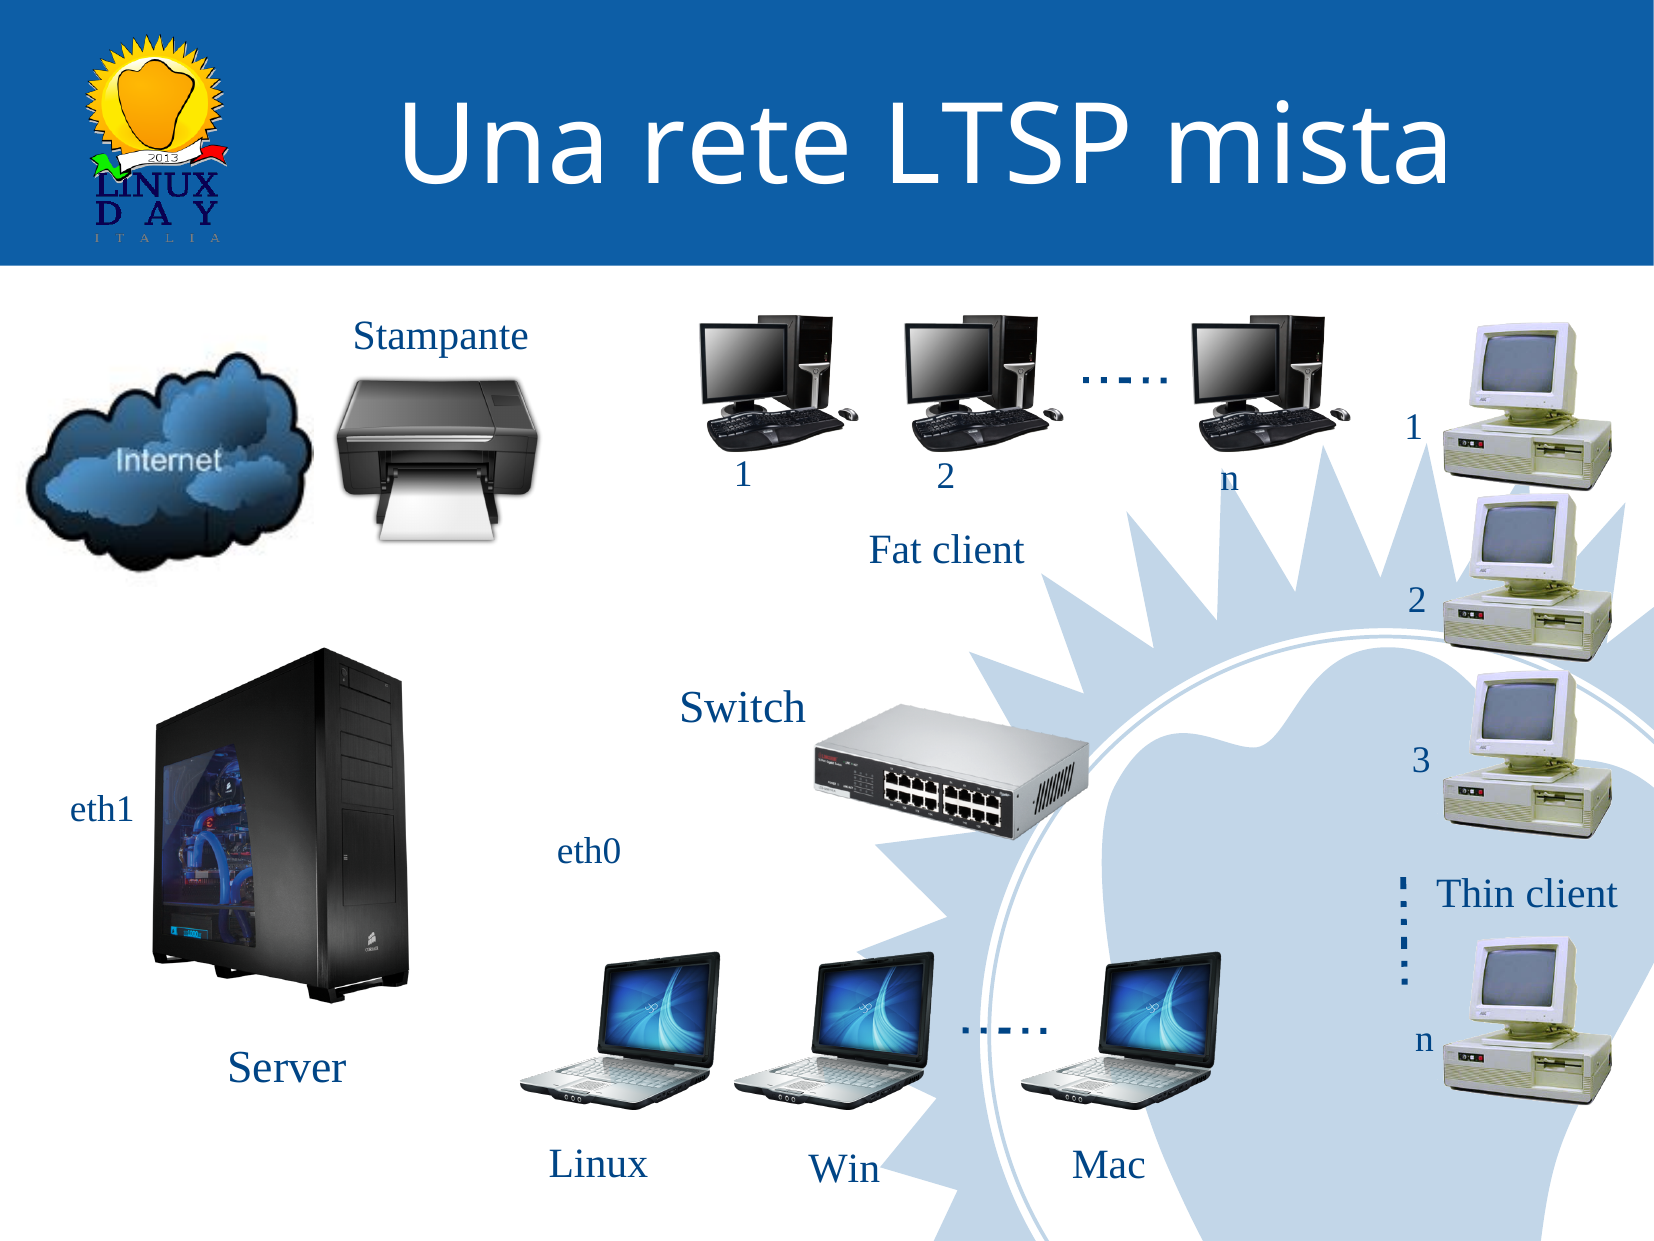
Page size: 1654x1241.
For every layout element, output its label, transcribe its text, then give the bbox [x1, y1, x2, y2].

text_box n [1415, 1017, 1426, 1060]
text_box Mac [1071, 1139, 1160, 1189]
picture [76, 13, 237, 262]
picture [144, 646, 416, 1006]
text_box 1 [733, 454, 753, 495]
text_box 3 [1411, 739, 1426, 781]
picture [1426, 300, 1623, 845]
picture [1426, 914, 1623, 1111]
picture [1017, 924, 1223, 1130]
title Una rete LTSP mista [395, 61, 1464, 218]
text_box Switch [679, 682, 798, 733]
text_box 2 [1407, 578, 1426, 621]
text_box eth0 [556, 829, 634, 872]
picture [889, 306, 1071, 454]
text_box Fat client [868, 526, 1026, 573]
picture [684, 306, 866, 454]
picture [798, 676, 1103, 871]
text_box Stampante [352, 312, 537, 351]
picture [3, 309, 314, 587]
picture [328, 351, 546, 569]
picture [730, 924, 936, 1130]
picture [1176, 306, 1358, 454]
text_box Win [808, 1144, 879, 1192]
text_box n [1220, 456, 1247, 499]
text_box Server [227, 1041, 348, 1093]
text_box eth1 [69, 787, 137, 830]
picture [516, 924, 722, 1130]
text_box Linux [548, 1140, 676, 1187]
text_box 2 [936, 454, 965, 497]
text_box Thin client [1435, 870, 1619, 914]
text_box 1 [1404, 405, 1424, 448]
